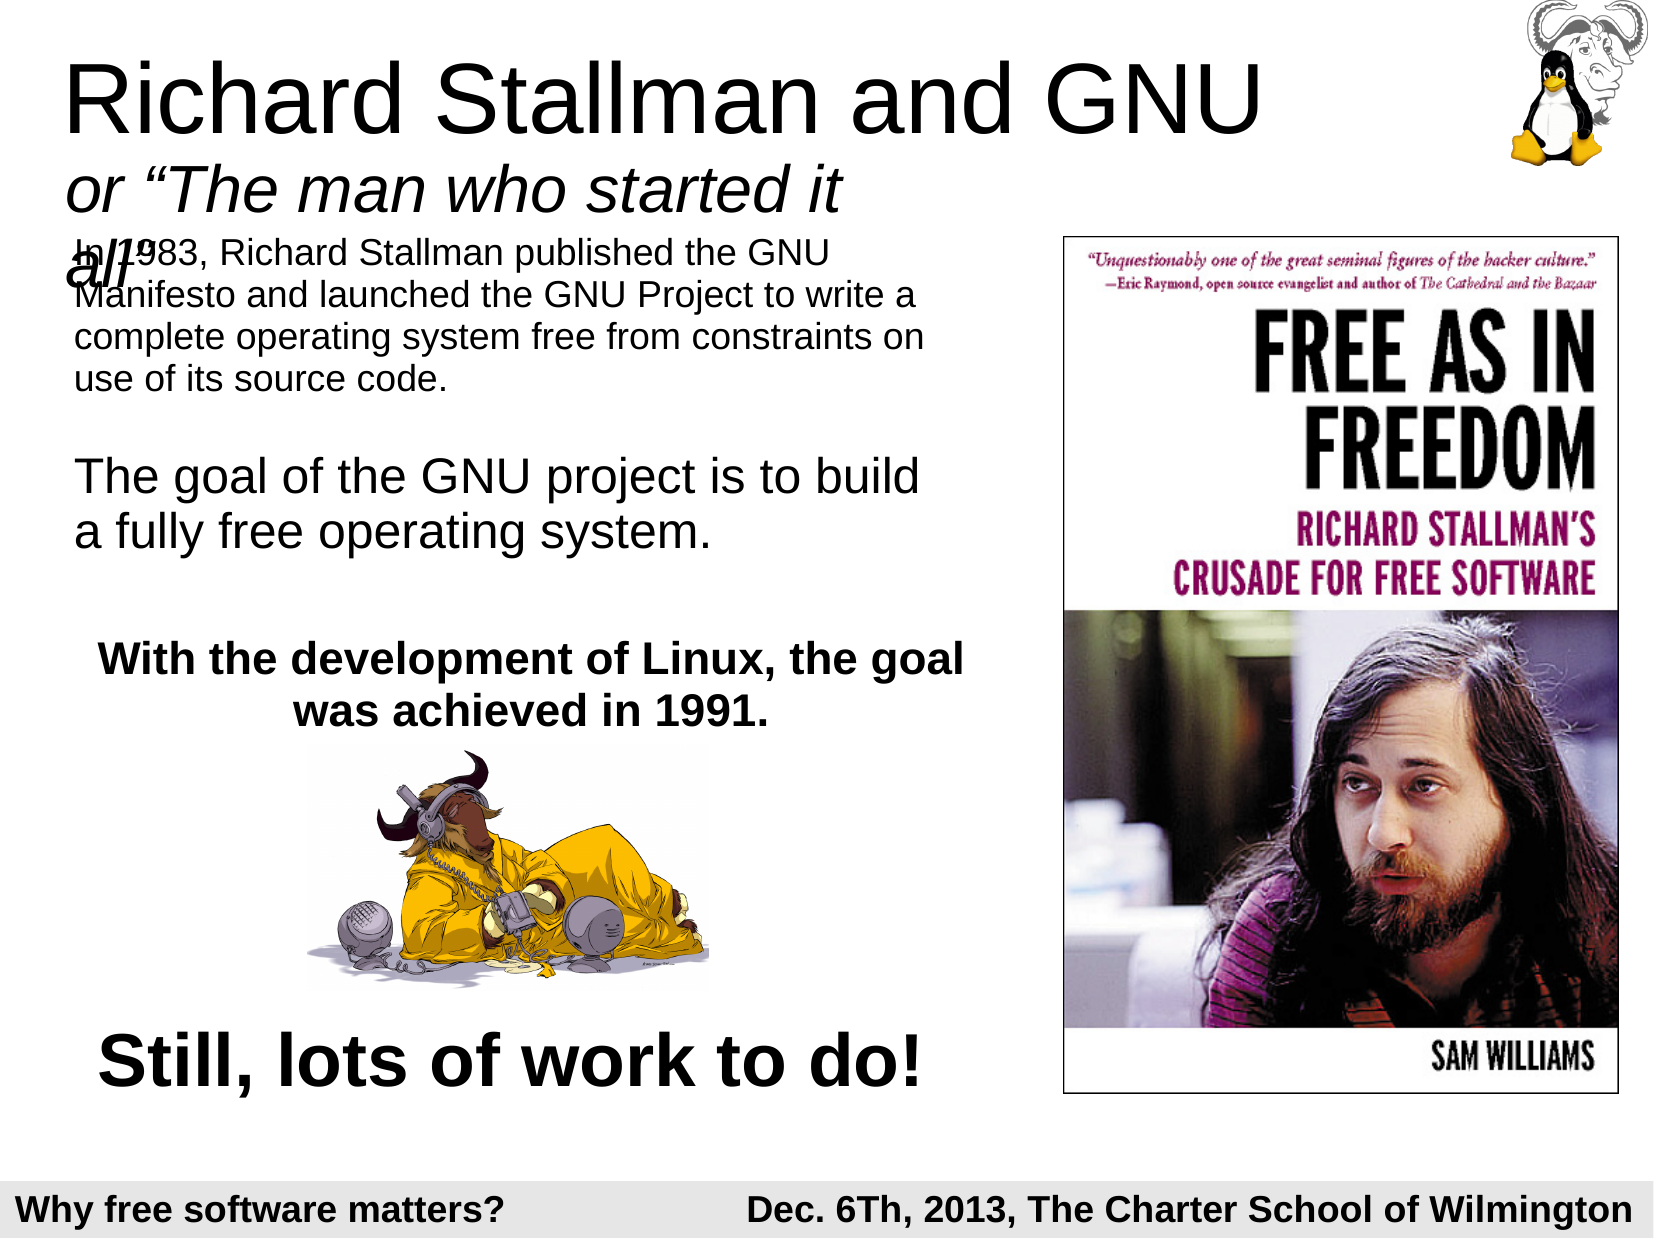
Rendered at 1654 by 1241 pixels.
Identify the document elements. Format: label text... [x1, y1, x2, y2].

text_box Why free software matters? Dec. 6Th, 2013, The Charter School of Wilmington [0, 1181, 1654, 1238]
text_box The goal of the GNU project is to build a fully free operating system. [59, 440, 967, 568]
text_box In 1983, Richard Stallman published the GNU Manifesto and launched the GNU Project to write a complete operating system free from constraints on use of its source code. [59, 224, 1004, 603]
text_box or “The man who started it all” [47, 141, 945, 312]
picture [1511, 0, 1648, 166]
picture [1063, 236, 1619, 1094]
picture [307, 756, 709, 991]
text_box Richard Stallman and GNU [47, 35, 1501, 163]
text_box Still, lots of work to do! [82, 1011, 981, 1111]
text_box With the development of Linux, the goal was achieved in 1991. [82, 625, 1016, 756]
